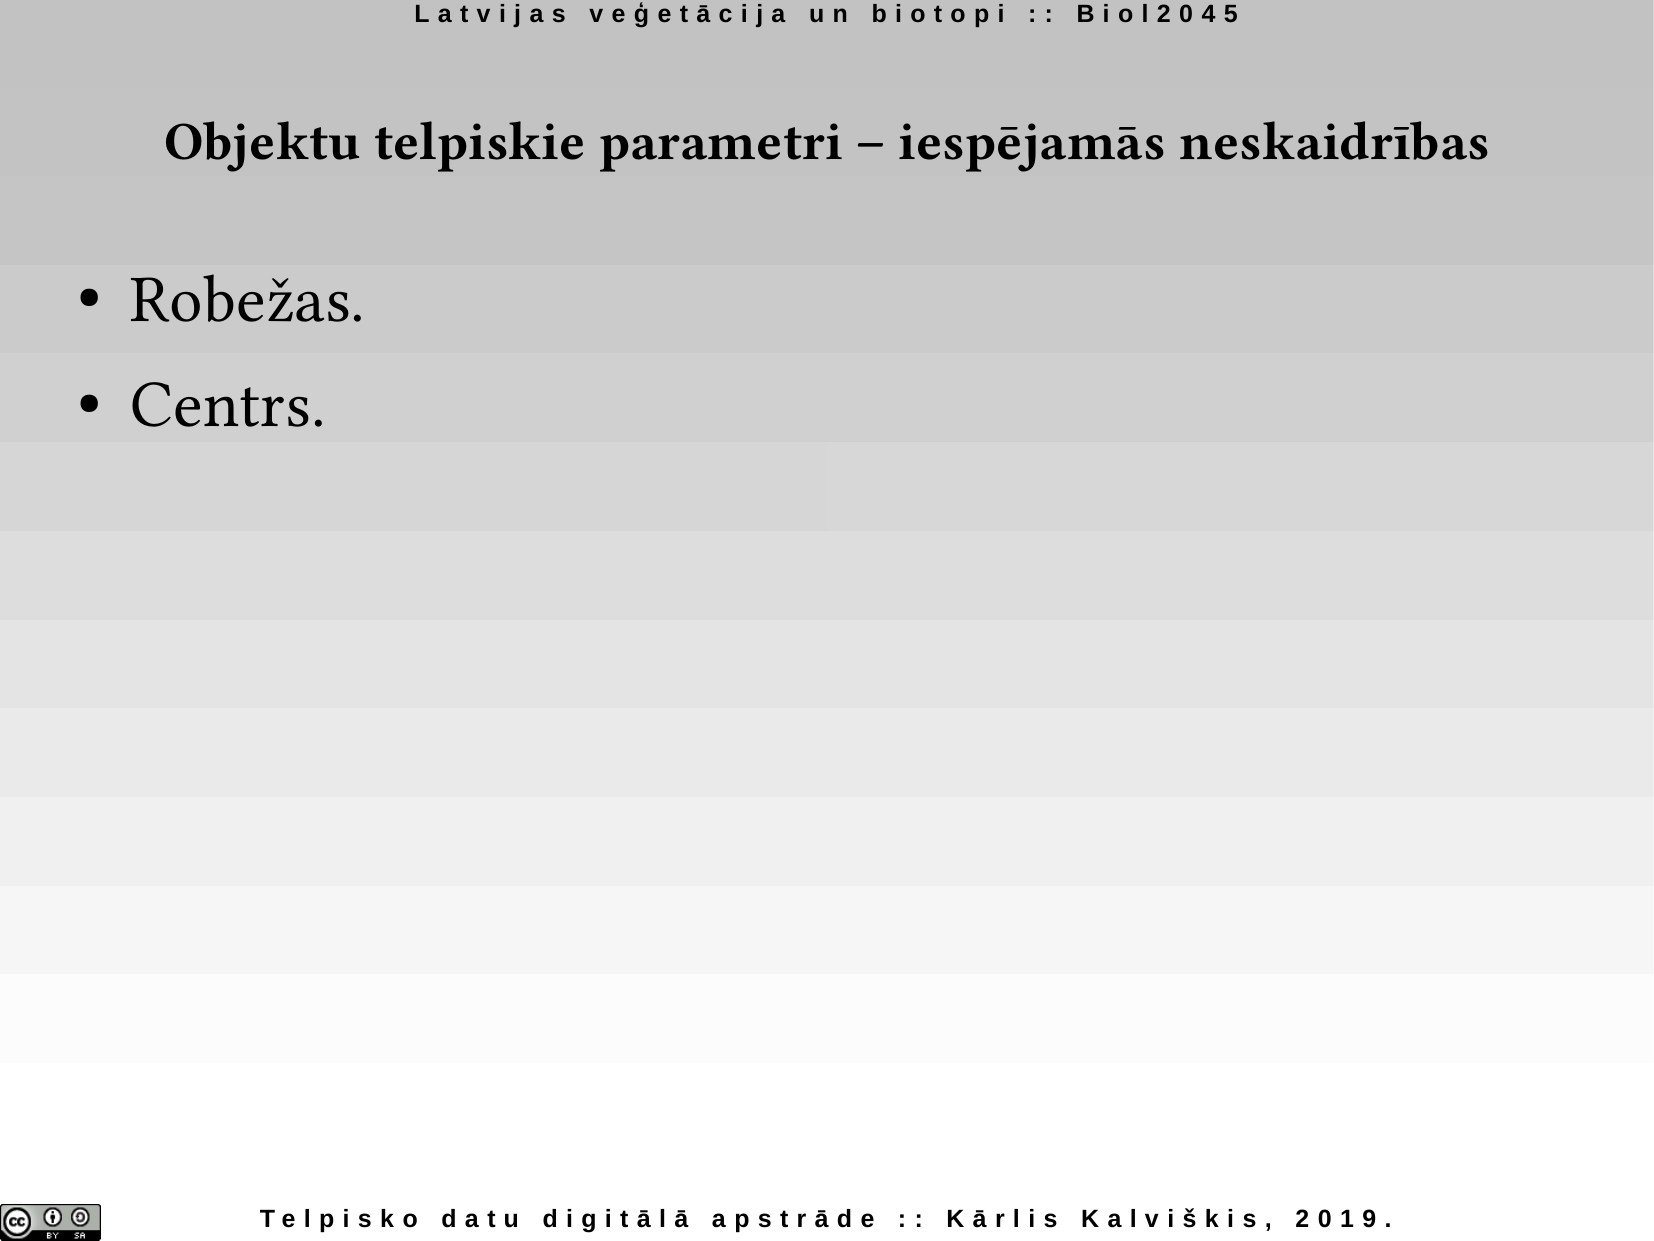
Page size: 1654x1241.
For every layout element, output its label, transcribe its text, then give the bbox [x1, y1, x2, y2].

list Robežas. Centrs. [59, 261, 1596, 1175]
title Objektu telpiskie parametri – iespējamās neskaidrības [59, 37, 1596, 247]
picture [0, 0, 1654, 1241]
